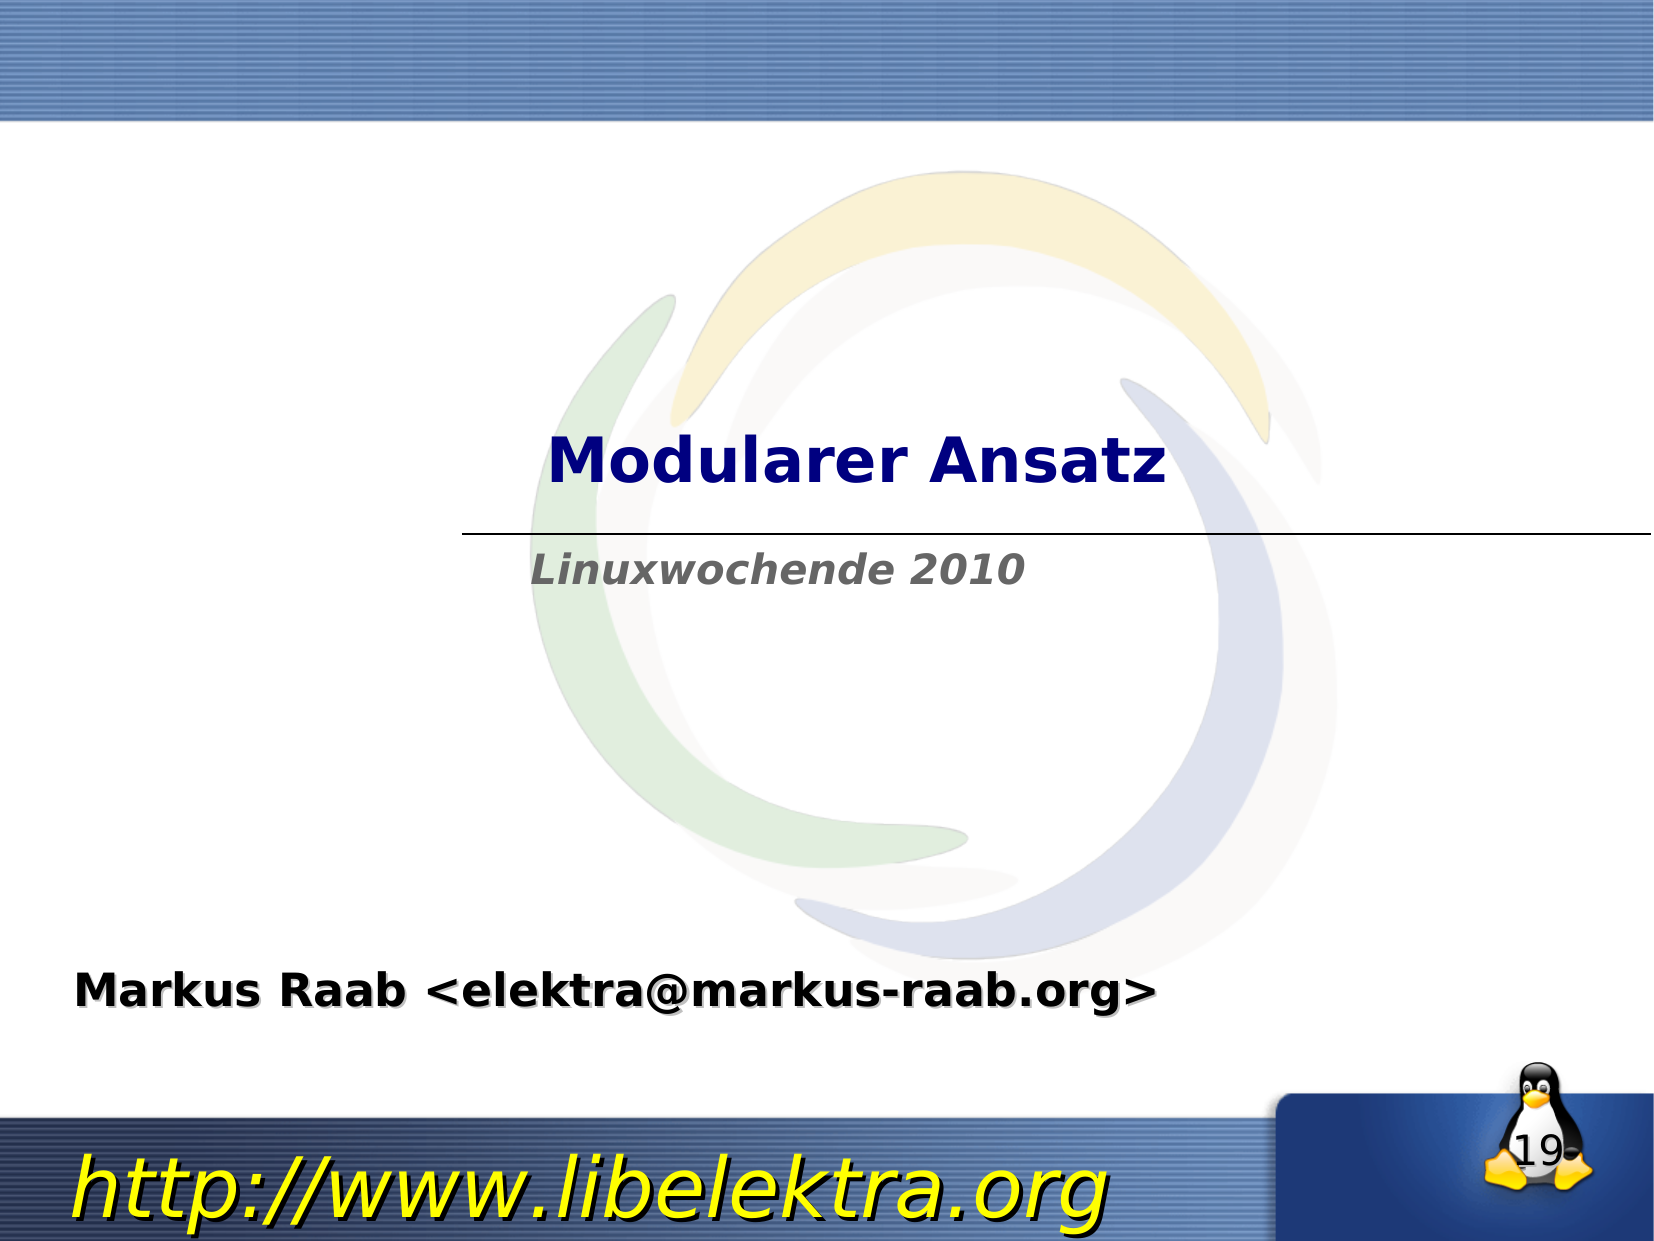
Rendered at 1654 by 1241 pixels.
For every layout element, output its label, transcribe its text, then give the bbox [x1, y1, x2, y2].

text_box <Nummer> [1454, 1122, 1565, 1178]
text_box Modularer Ansatz [531, 413, 1434, 511]
text_box Markus Raab <elektra@markus-raab.org> [58, 953, 1481, 1030]
picture [0, 0, 1654, 533]
picture [481, 535, 1374, 953]
picture [0, 1061, 1654, 1241]
text_box Linuxwochende 2010 [515, 538, 1448, 685]
